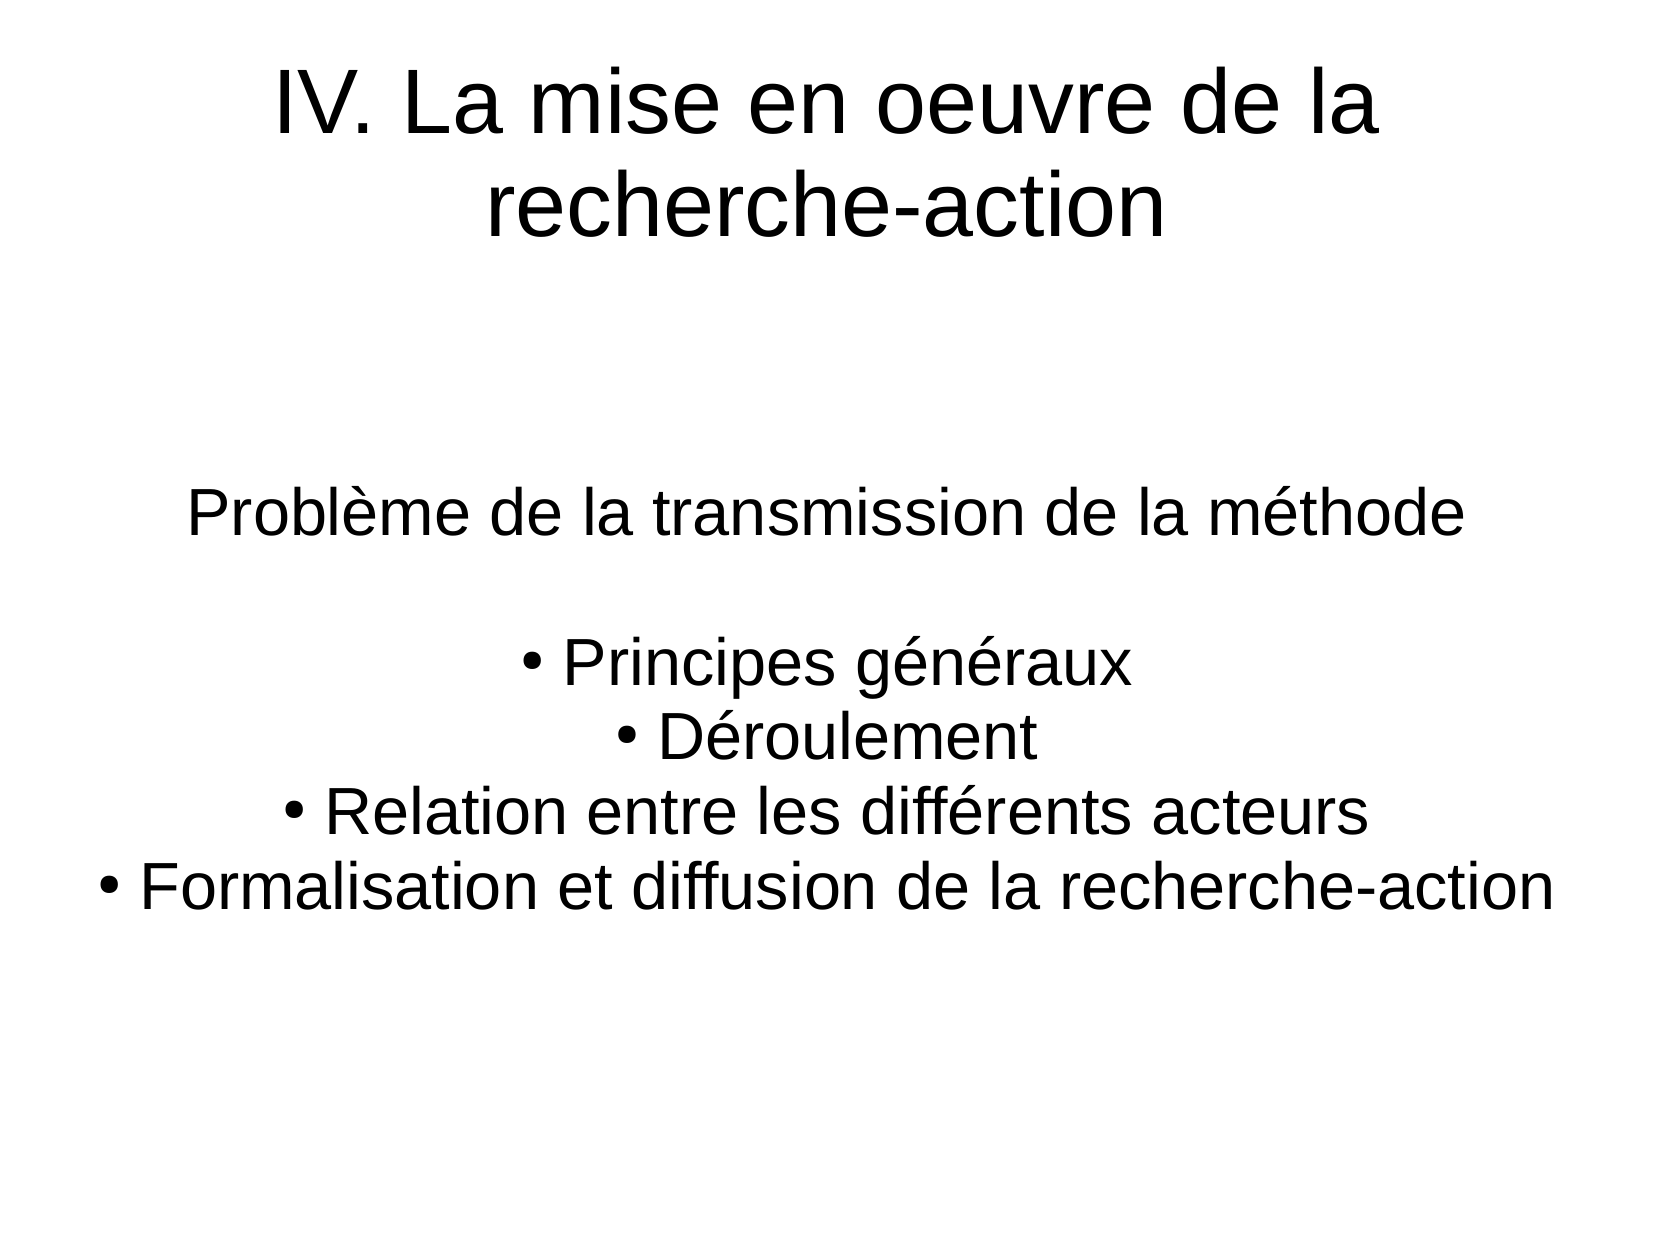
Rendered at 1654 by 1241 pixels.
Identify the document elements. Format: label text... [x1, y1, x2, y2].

title IV. La mise en oeuvre de la recherche-action [82, 50, 1571, 256]
subtitle Problème de la transmission de la méthode Principes généraux Déroulement Relation entre les différents acteurs Formalisation et diffusion de la recherche-action [82, 297, 1571, 1102]
